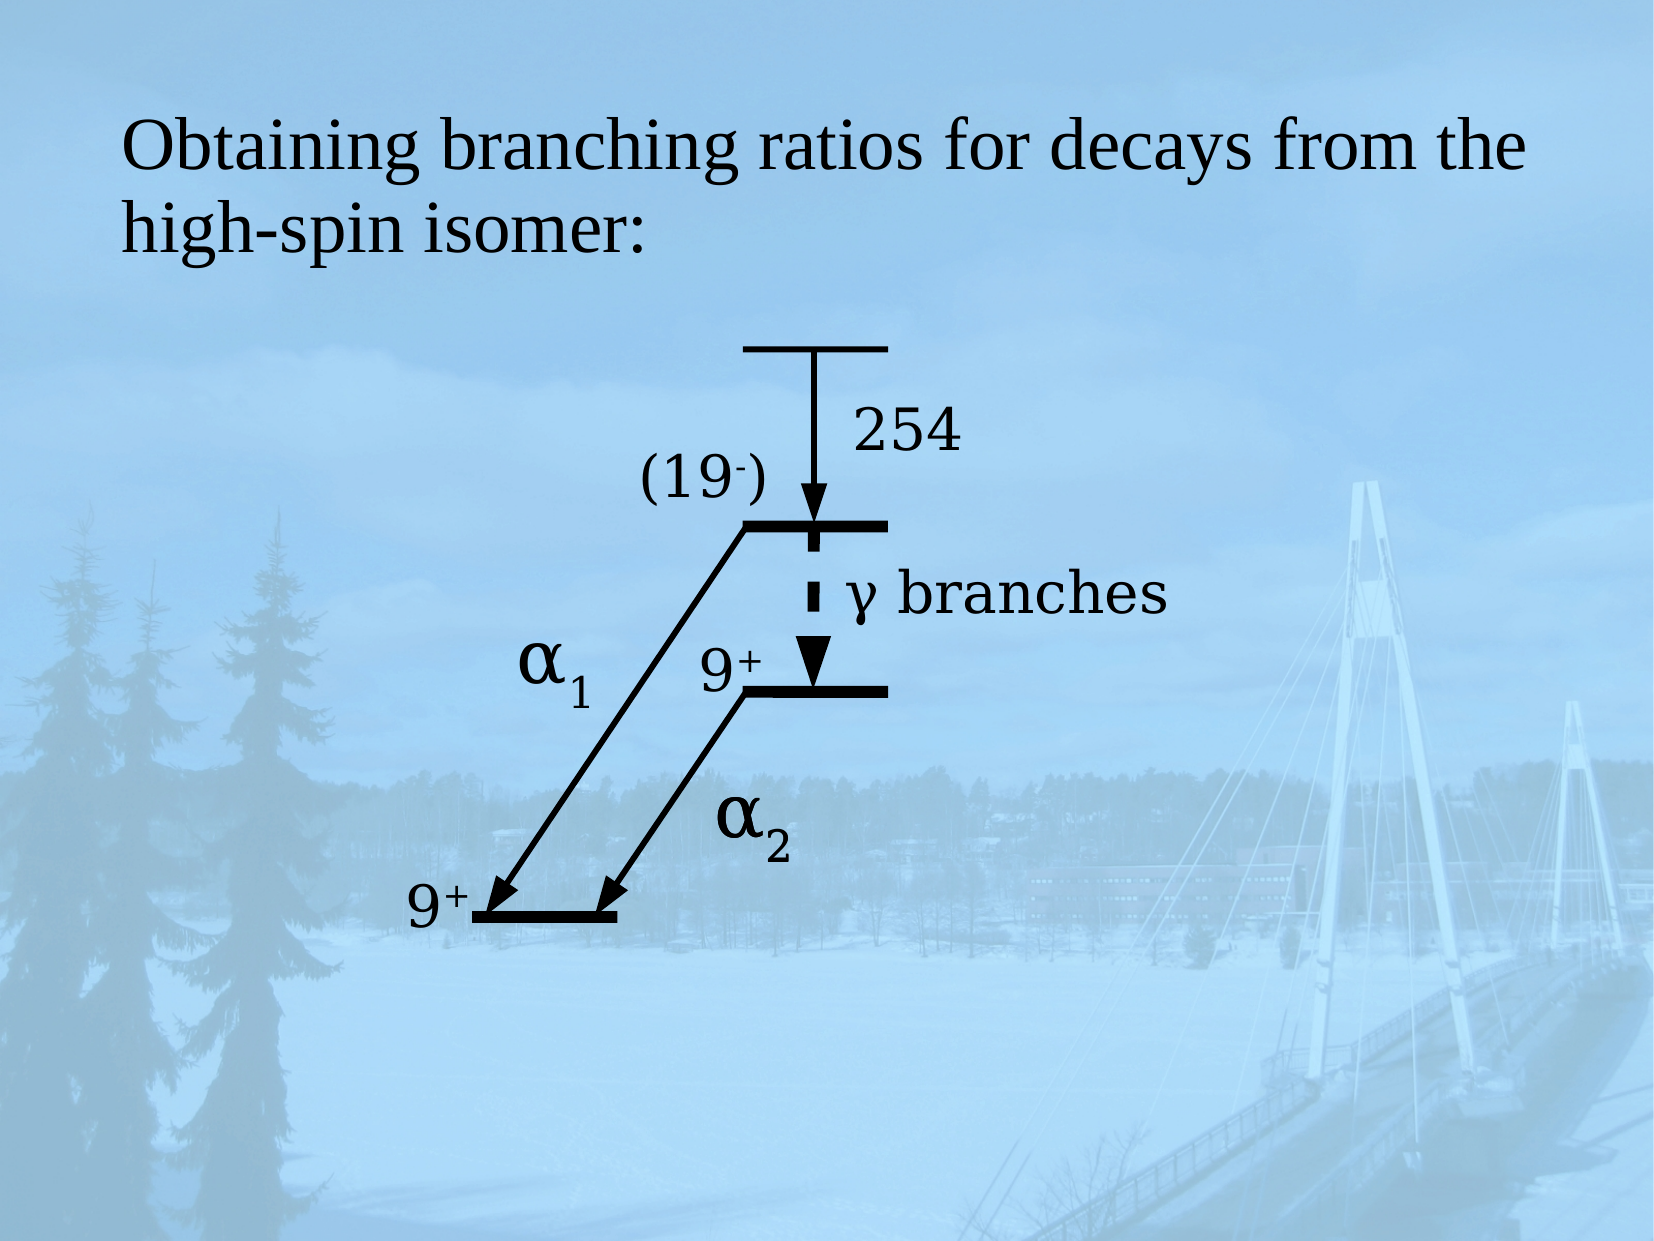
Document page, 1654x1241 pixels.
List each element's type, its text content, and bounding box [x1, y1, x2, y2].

text_box 9+ [684, 630, 781, 733]
text_box γ branches [829, 552, 1200, 655]
text_box 254 [837, 388, 1036, 491]
text_box Obtaining branching ratios for decays from the high-spin isomer: [106, 95, 1601, 276]
text_box (19-) [623, 436, 788, 539]
text_box α1 [502, 606, 642, 727]
picture [0, 0, 1654, 1241]
text_box α2 [699, 760, 840, 880]
text_box 9+ [390, 865, 589, 968]
